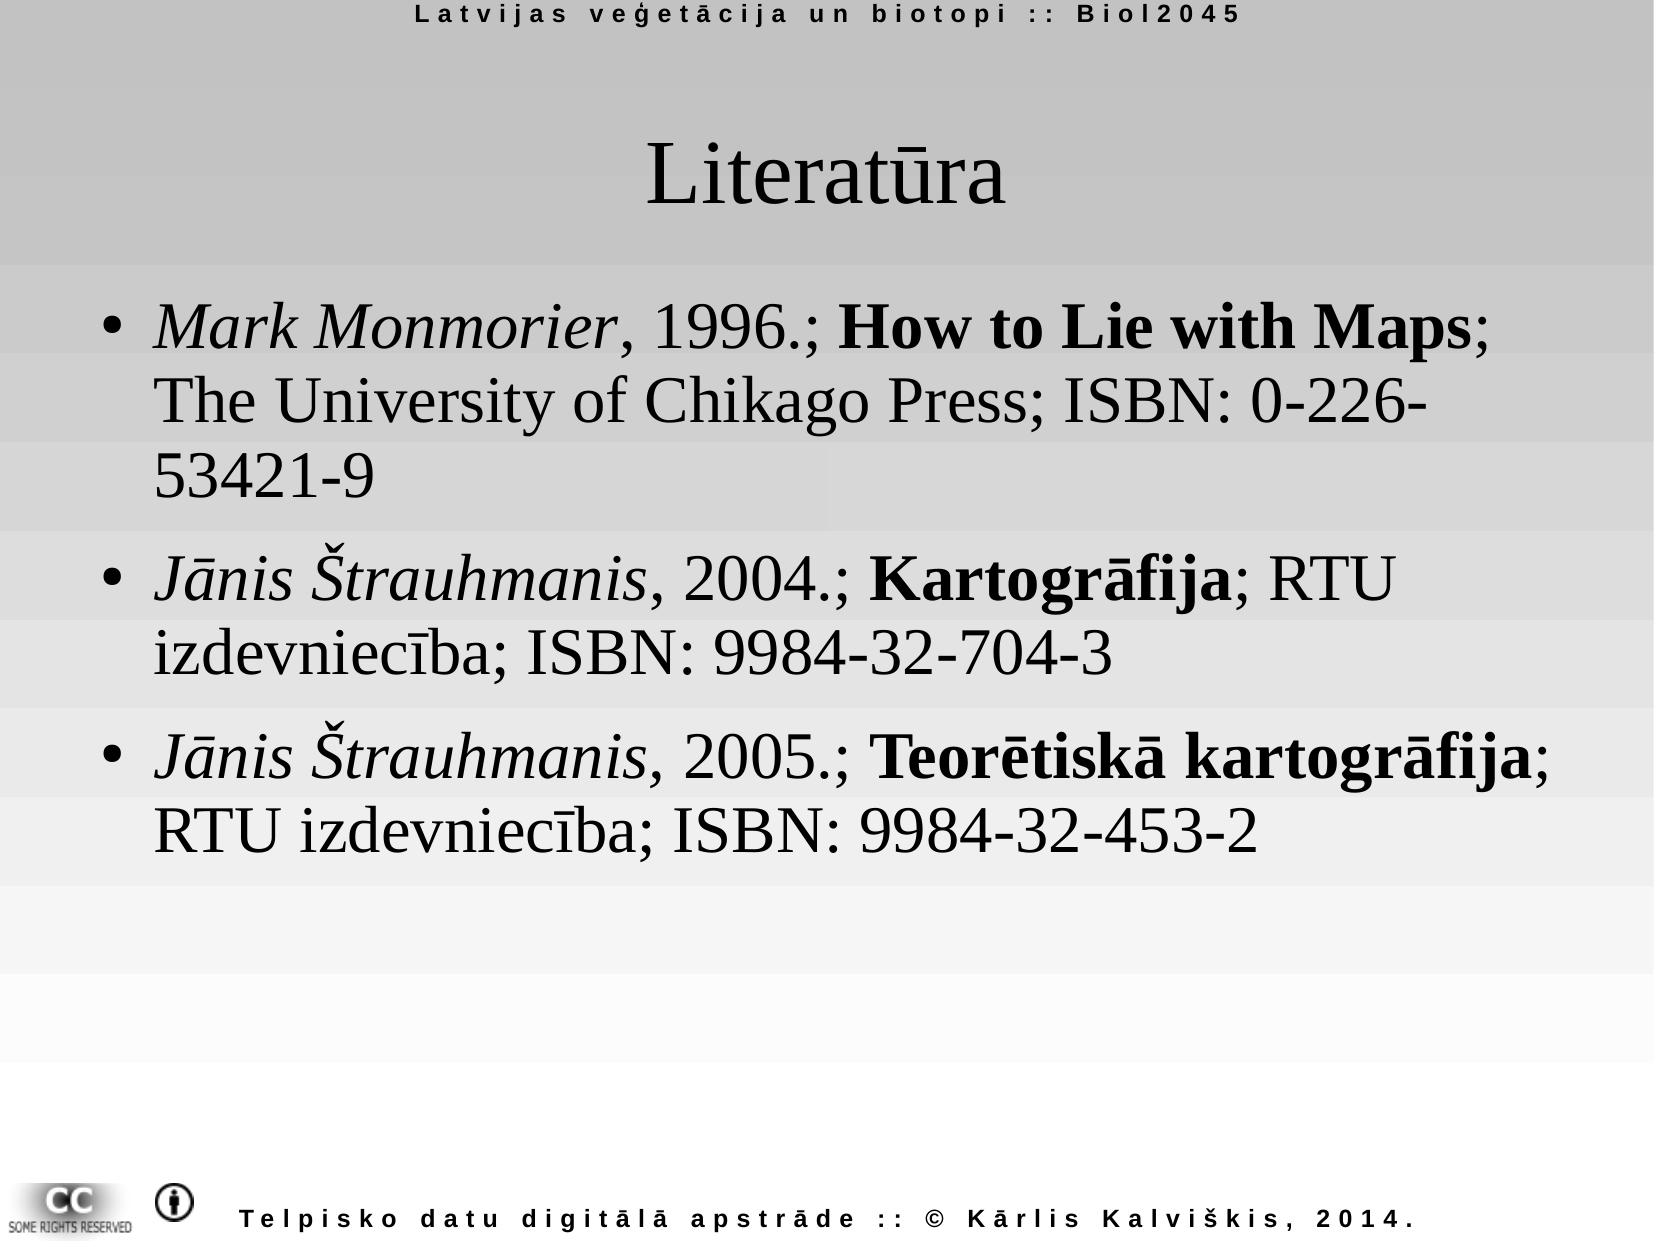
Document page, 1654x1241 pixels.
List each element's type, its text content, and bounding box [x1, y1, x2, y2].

title Literatūra [29, 49, 1625, 296]
picture [0, 0, 1654, 1241]
list Mark Monmorier, 1996.; How to Lie with Maps; The University of Chikago Press; ISBN: 0-226-53421-9 Jānis Štrauhmanis, 2004.; Kartogrāfija; RTU izdevniecība; ISBN: 9984-32-704-3 Jānis Štrauhmanis, 2005.; Teorētiskā kartogrāfija; RTU izdevniecība; ISBN: 9984-32-453-2 [82, 289, 1571, 1113]
